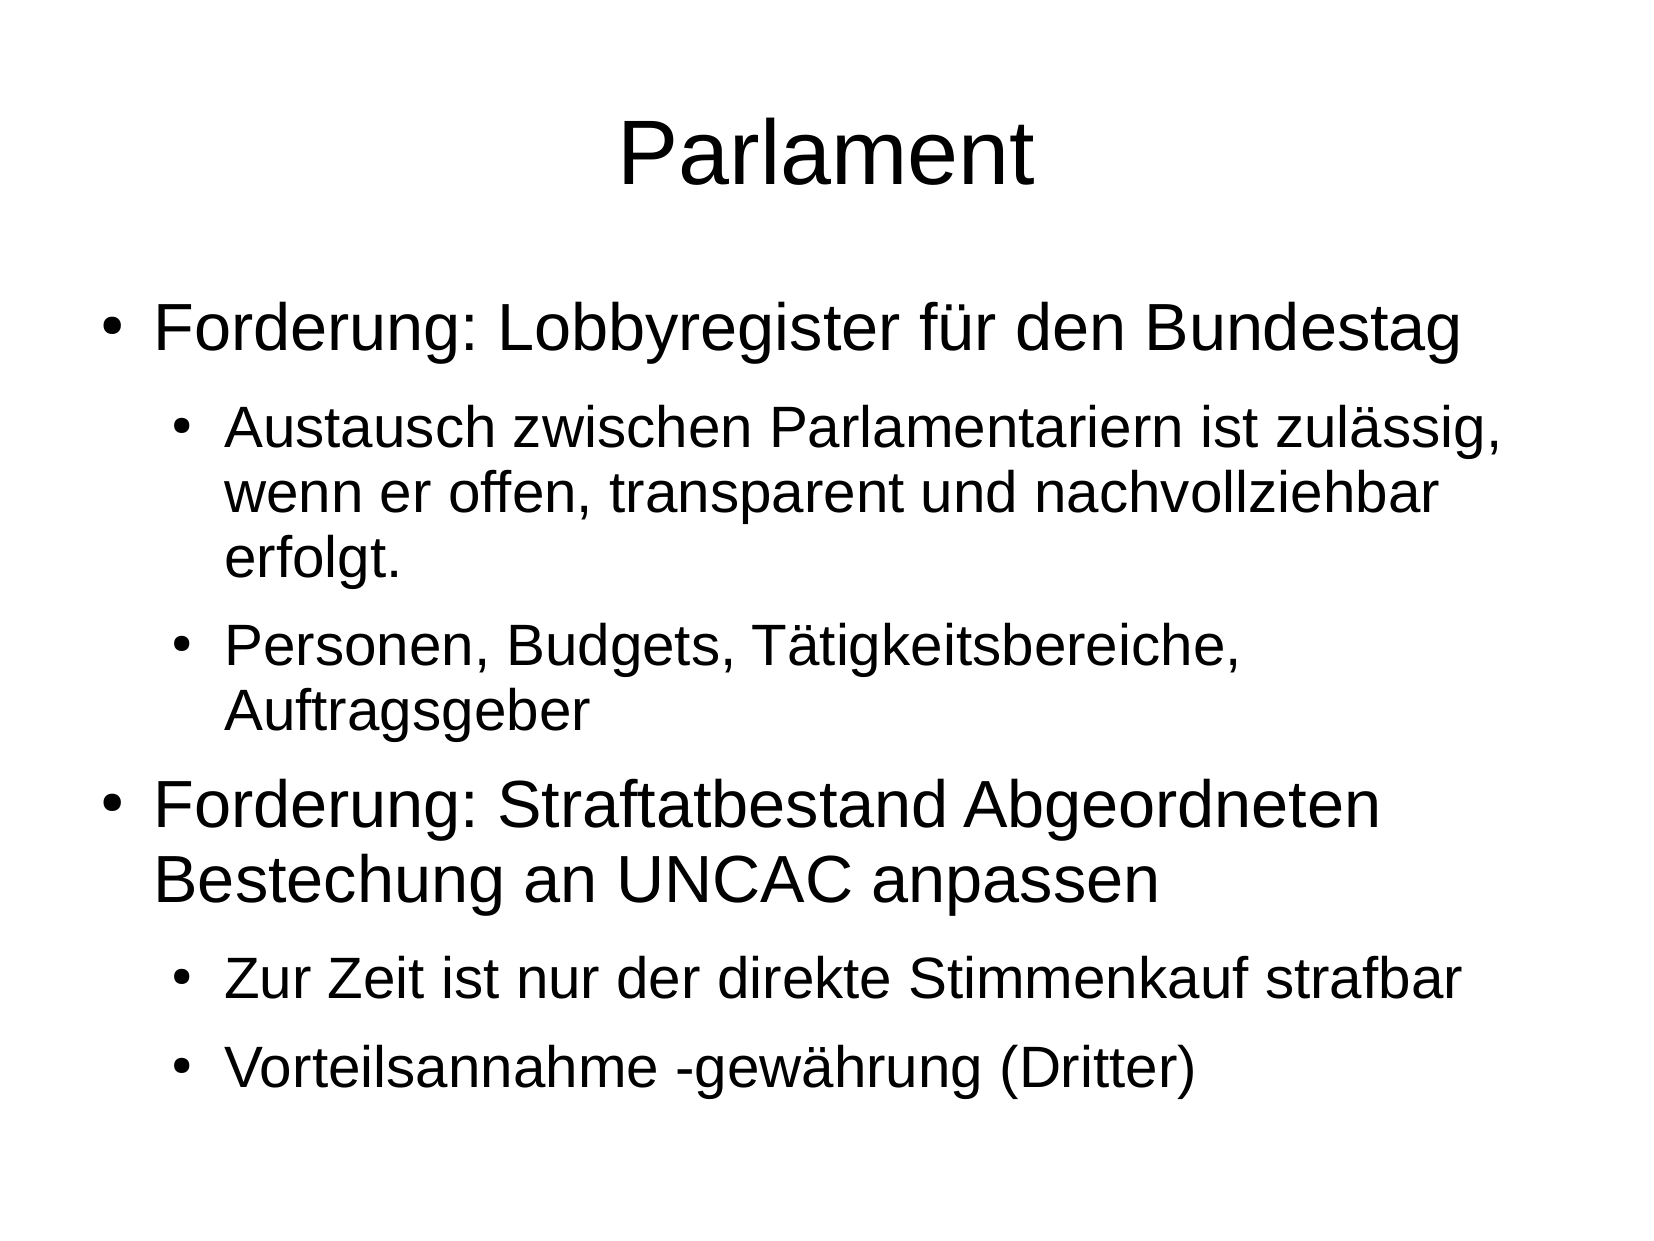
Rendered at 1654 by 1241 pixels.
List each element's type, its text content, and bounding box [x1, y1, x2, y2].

title Parlament [82, 49, 1571, 257]
list Forderung: Lobbyregister für den Bundestag Austausch zwischen Parlamentariern ist zulässig, wenn er offen, transparent und nachvollziehbar erfolgt. Personen, Budgets, Tätigkeitsbereiche, Auftragsgeber Forderung: Straftatbestand Abgeordneten Bestechung an UNCAC anpassen Zur Zeit ist nur der direkte Stimmenkauf strafbar Vorteilsannahme -gewährung (Dritter) [82, 290, 1571, 1109]
